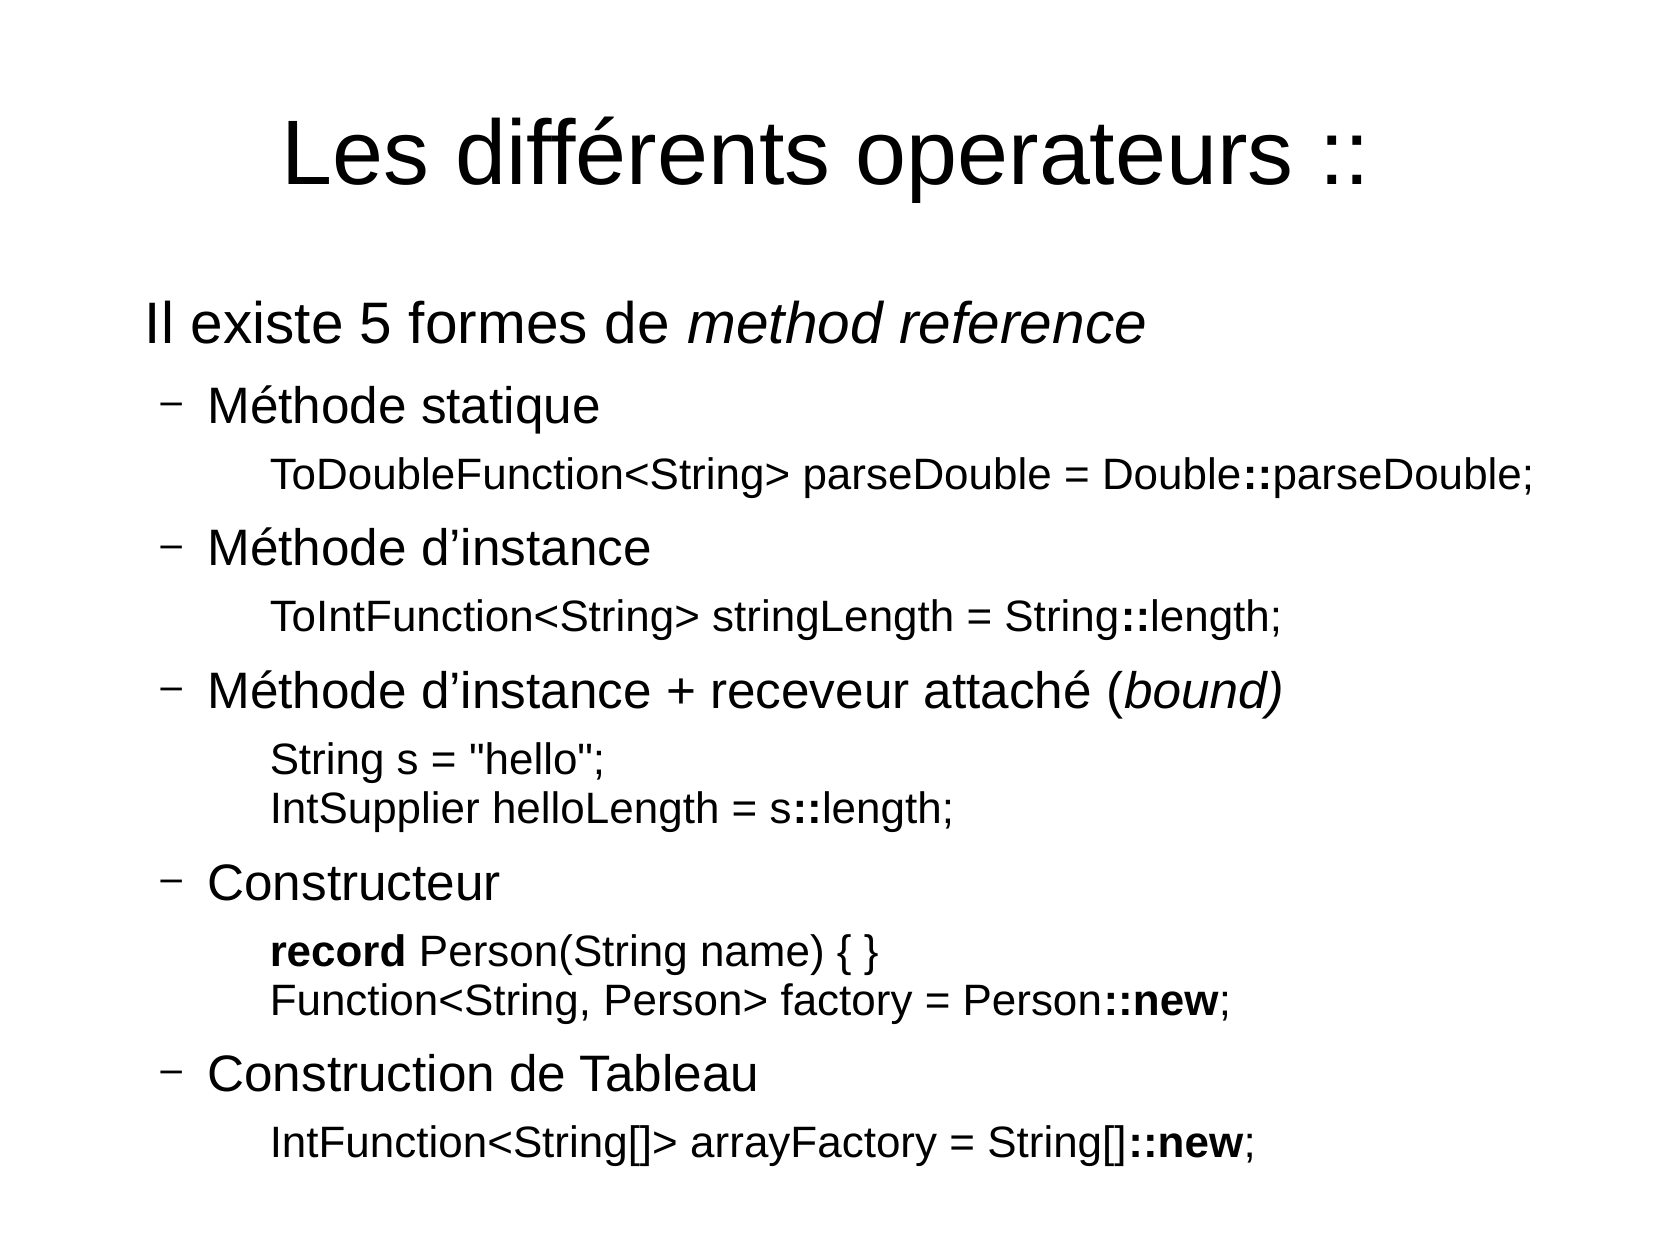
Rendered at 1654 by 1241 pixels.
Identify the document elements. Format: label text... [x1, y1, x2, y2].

title Les différents operateurs :: [82, 49, 1571, 257]
list Il existe 5 formes de method reference Méthode statique ToDoubleFunction<String> parseDouble = Double::parseDouble; Méthode d’instance ToIntFunction<String> stringLength = String::length; Méthode d’instance + receveur attaché (bound) String s = "hello"; IntSupplier helloLength = s::length; Constructeur record Person(String name) { } Function<String, Person> factory = Person::new; Construction de Tableau IntFunction<String[]> arrayFactory = String[]::new; [82, 290, 1571, 1186]
